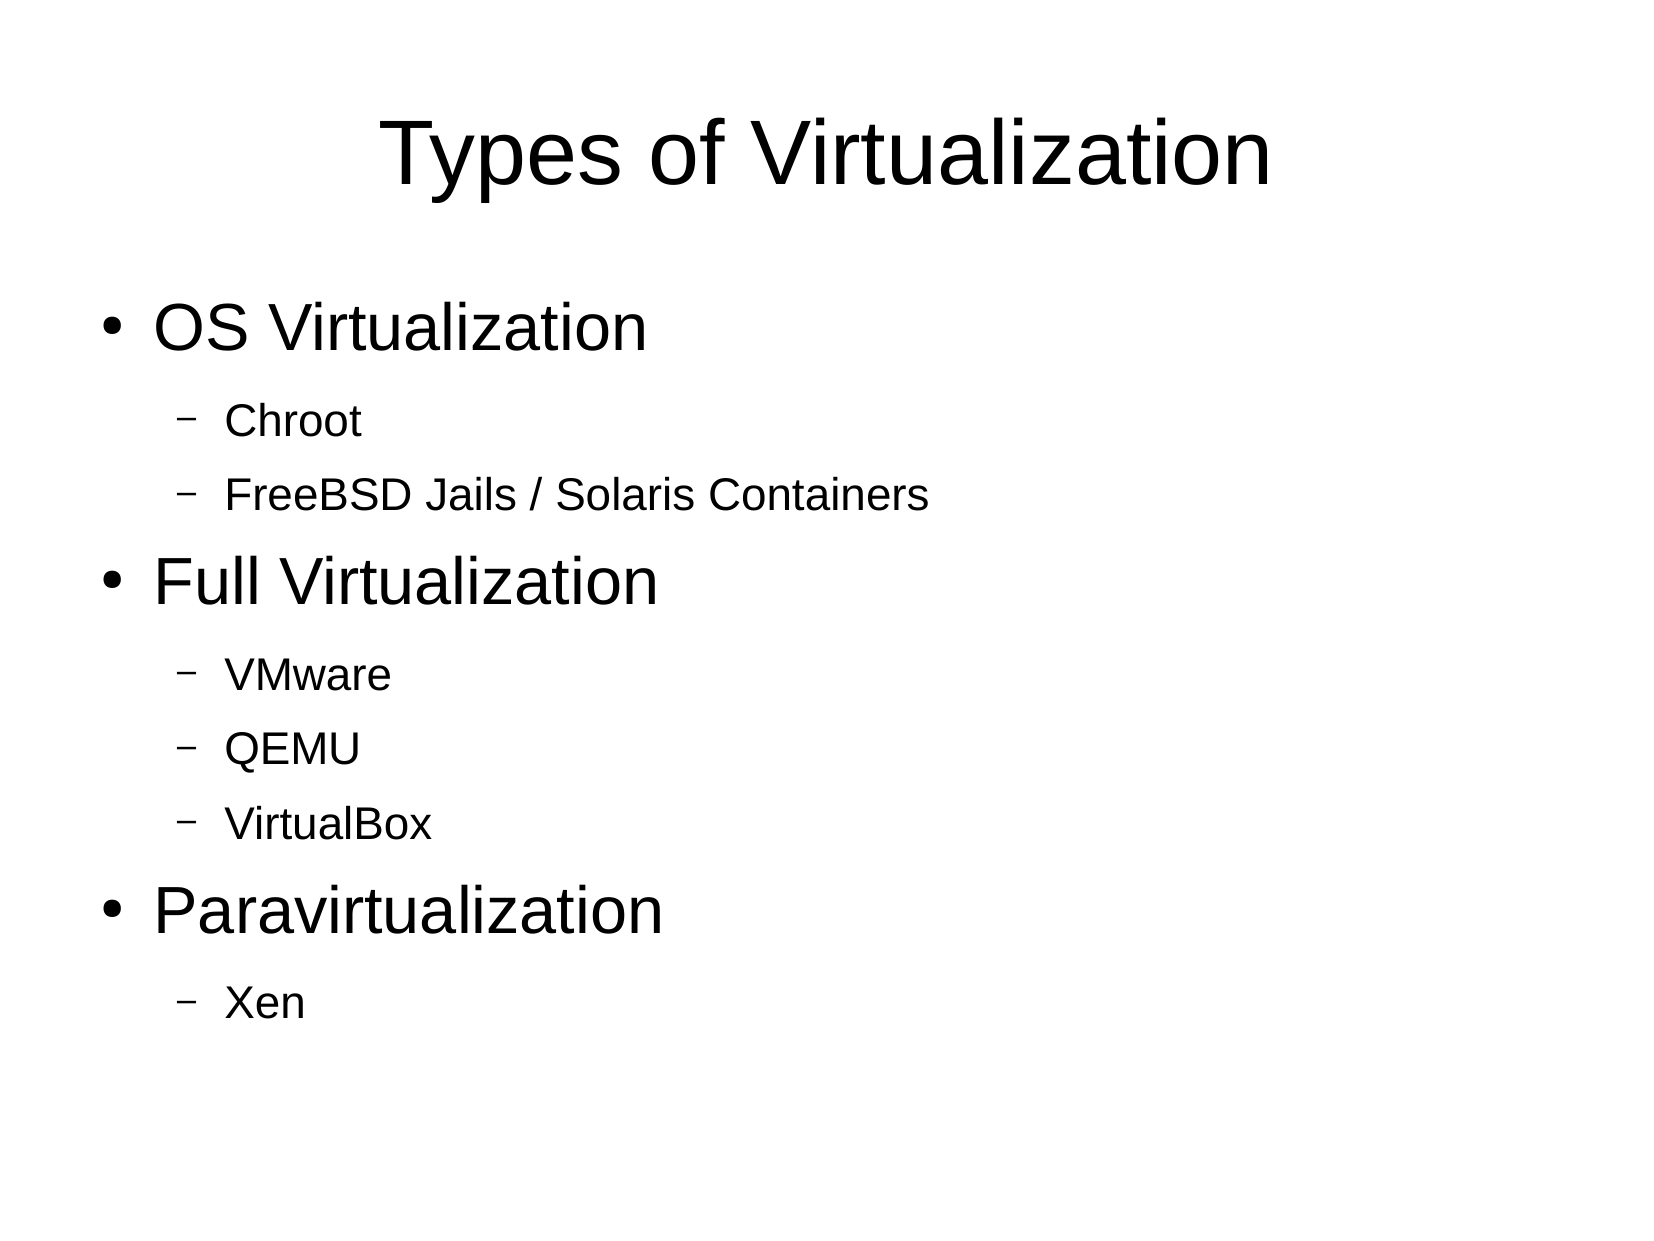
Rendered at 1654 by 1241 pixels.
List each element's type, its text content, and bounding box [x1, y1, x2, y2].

list OS Virtualization Chroot FreeBSD Jails / Solaris Containers Full Virtualization VMware QEMU VirtualBox Paravirtualization Xen [82, 290, 1571, 1109]
title Types of Virtualization [82, 49, 1571, 257]
